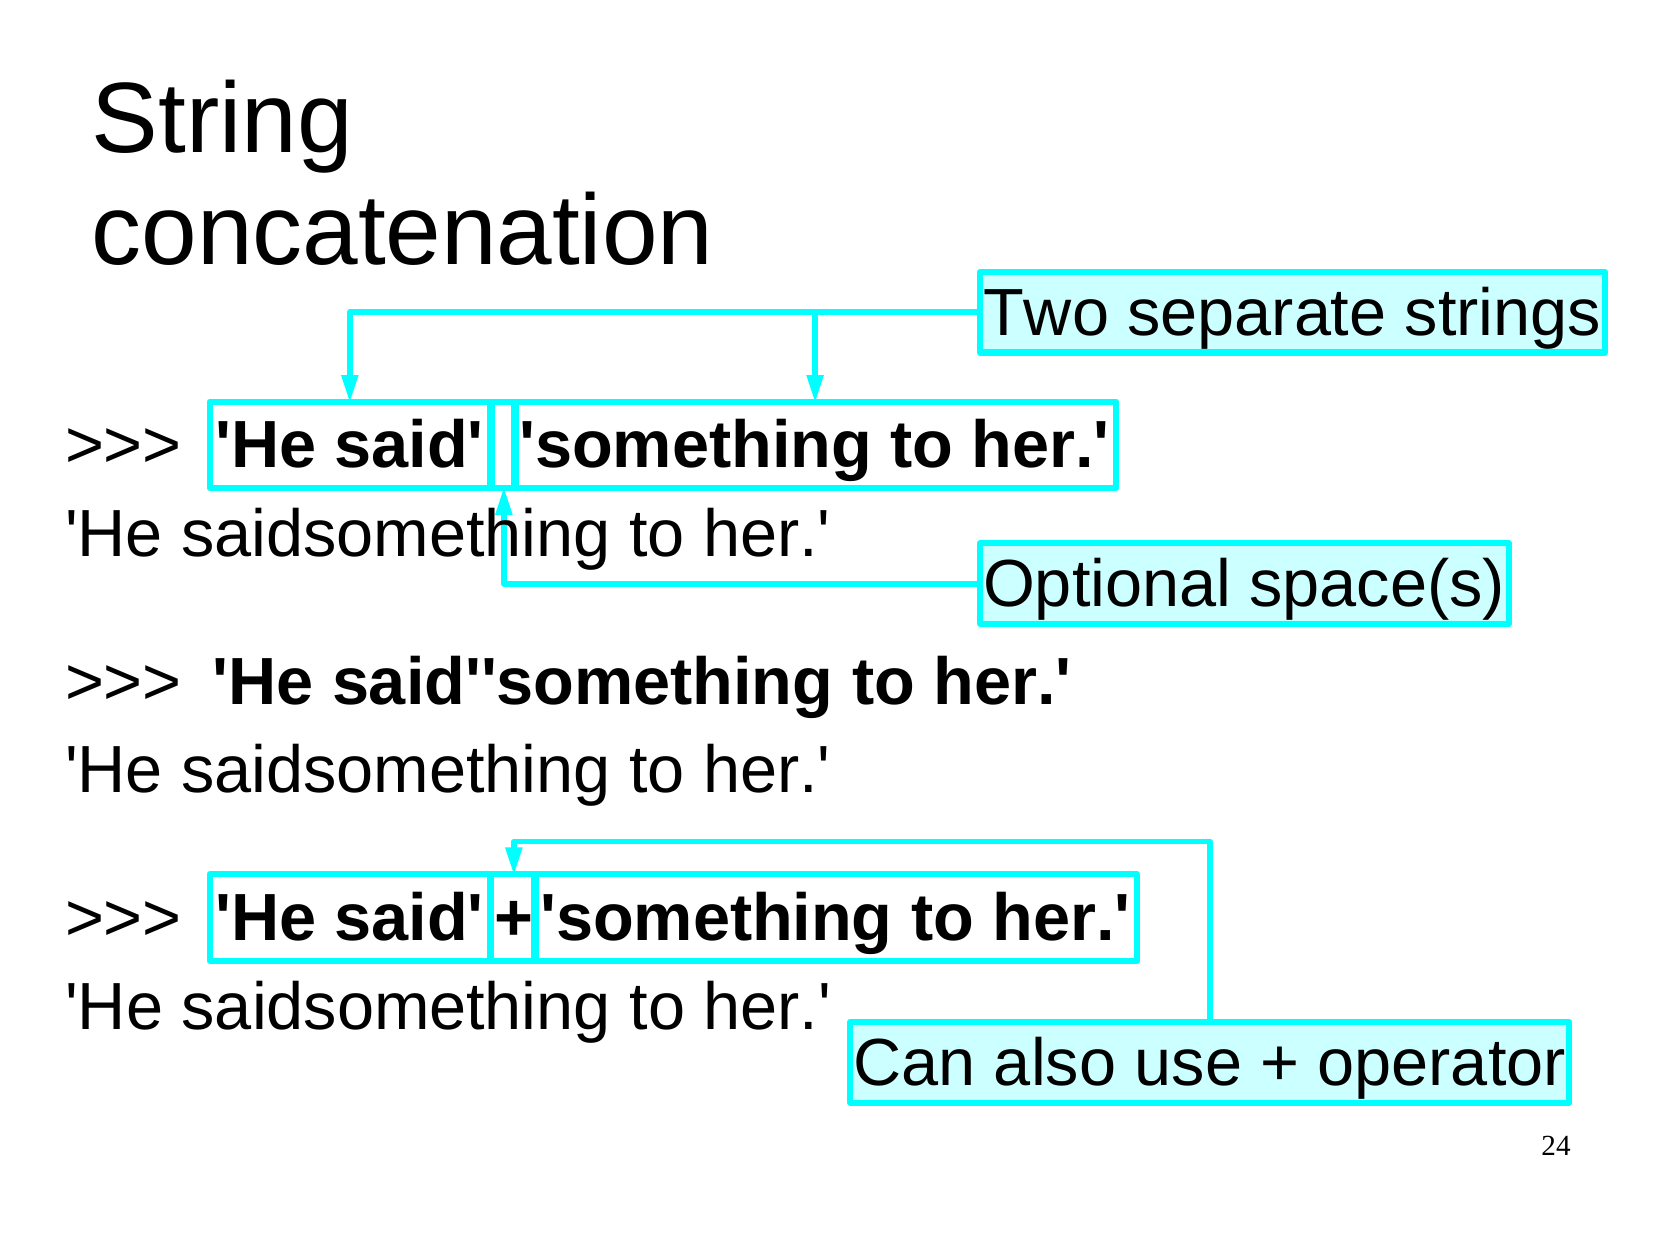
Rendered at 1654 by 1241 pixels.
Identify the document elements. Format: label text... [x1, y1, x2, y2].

text_box [491, 401, 511, 489]
text_box Optional space(s) [980, 543, 1509, 625]
text_box 'something to her.' [534, 874, 1138, 961]
text_box Two separate strings [980, 271, 1605, 353]
text_box 'He saidsomething to her.' [59, 726, 838, 814]
text_box 'He said' [209, 874, 488, 961]
text_box >>> [59, 637, 189, 725]
text_box + [491, 874, 531, 961]
text_box 'something to her.' [513, 401, 1117, 489]
text_box 'He said''something to her.' [206, 637, 1078, 725]
text_box 'He saidsomething to her.' [59, 490, 838, 577]
text_box 'He saidsomething to her.' [59, 962, 838, 1050]
text_box Can also use + operator [850, 1021, 1570, 1103]
text_box >>> [59, 874, 188, 961]
text_box 'He said' [209, 401, 489, 489]
text_box String concatenation [88, 59, 717, 289]
text_box >>> [59, 401, 188, 489]
